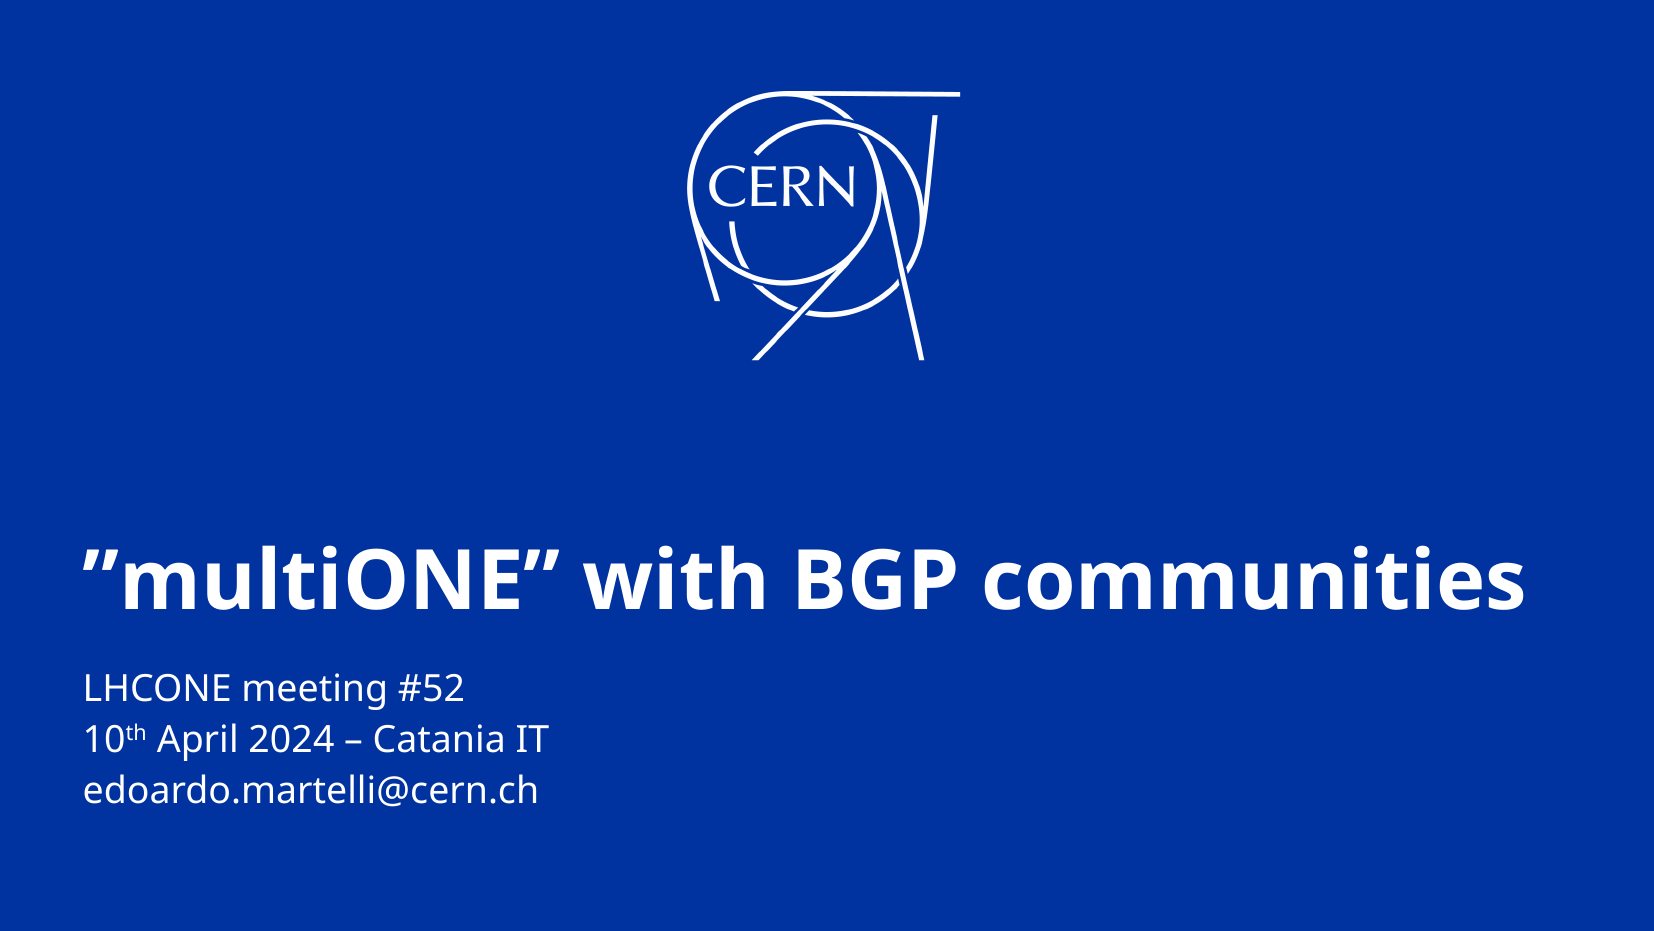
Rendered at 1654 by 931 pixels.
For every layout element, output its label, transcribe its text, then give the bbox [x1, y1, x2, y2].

list LHCONE meeting #52 10th April 2024 – Catania IT edoardo.martelli@cern.ch [82, 661, 1571, 898]
picture [679, 82, 971, 372]
title ”multiONE” with BGP communities [82, 407, 1571, 618]
